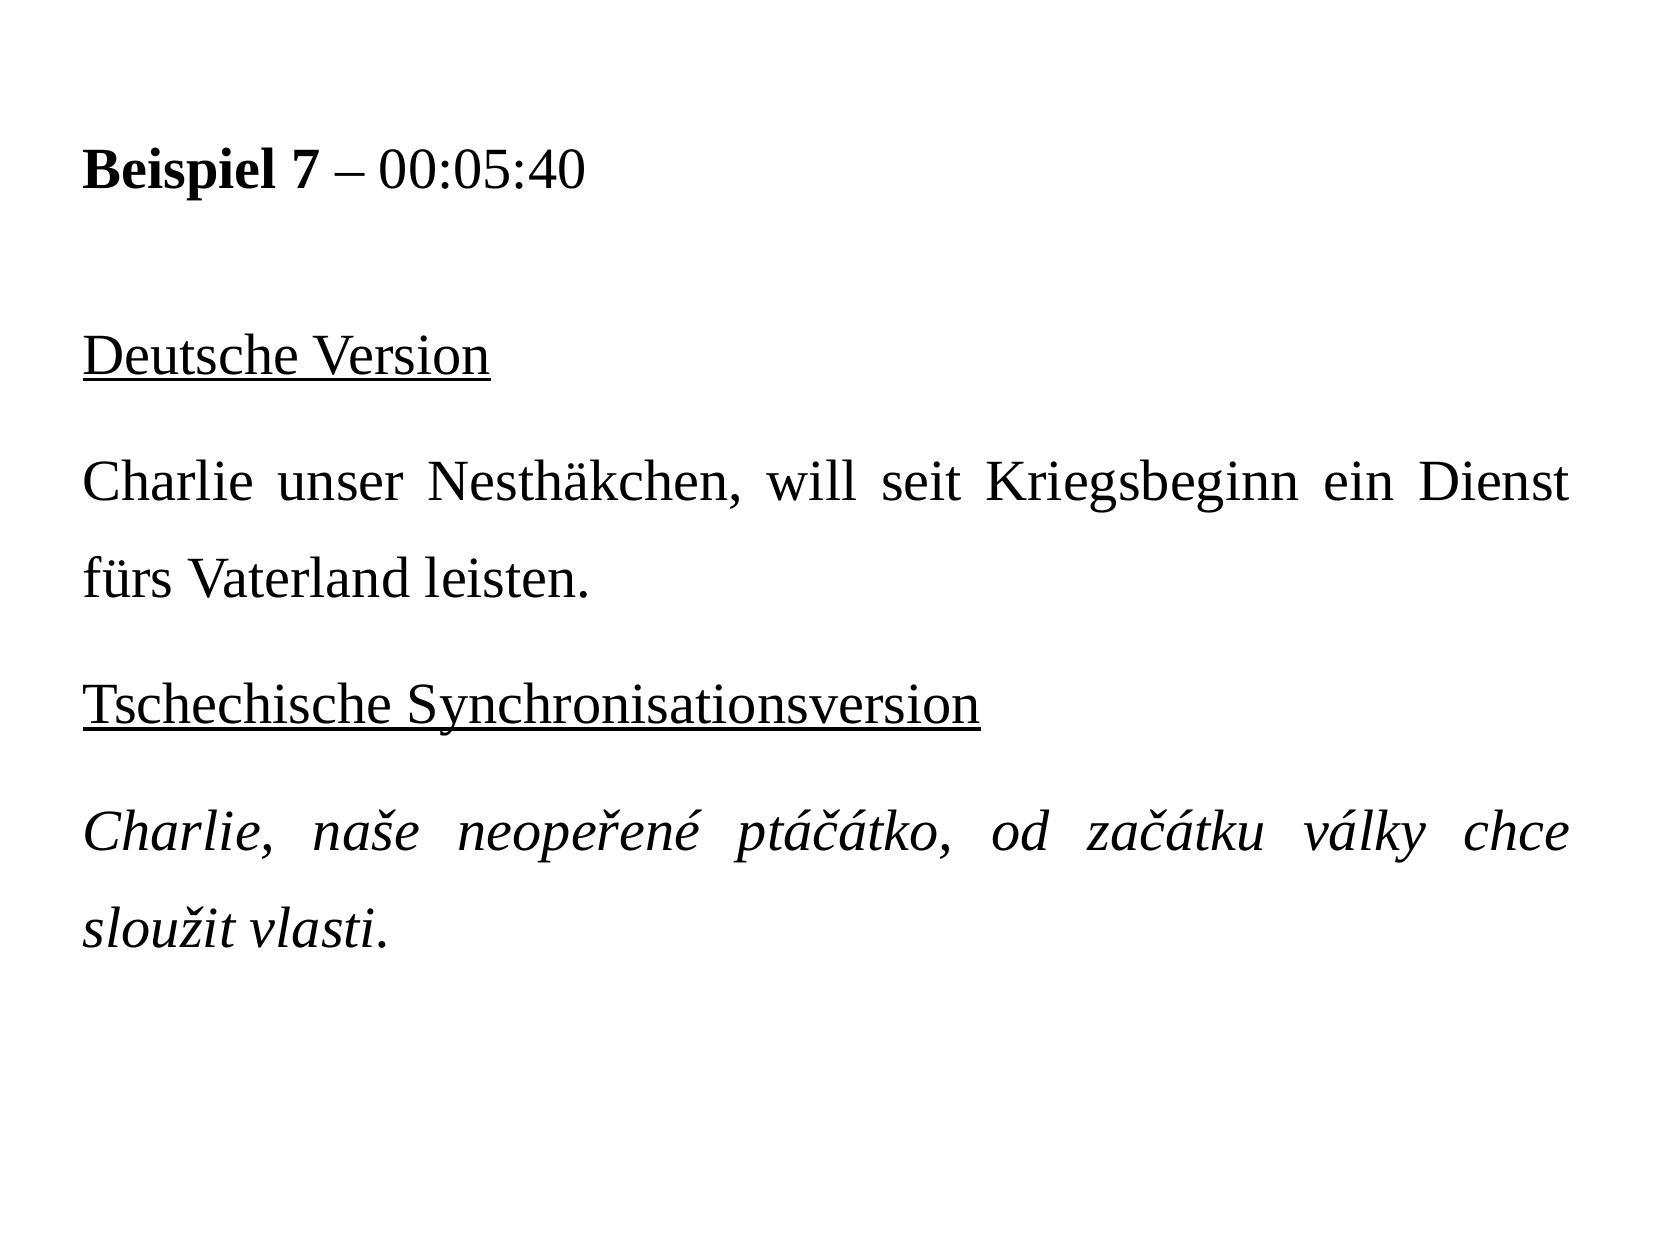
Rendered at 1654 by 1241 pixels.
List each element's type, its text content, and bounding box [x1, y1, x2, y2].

list Deutsche Version Charlie unser Nesthäkchen, will seit Kriegsbeginn ein Dienst fürs Vaterland leisten. Tschechische Synchronisationsversion Charlie, naše neopeřené ptáčátko, od začátku války chce sloužit vlasti. [82, 290, 1571, 1010]
title Beispiel 7 – 00:05:40 [82, 49, 1571, 257]
